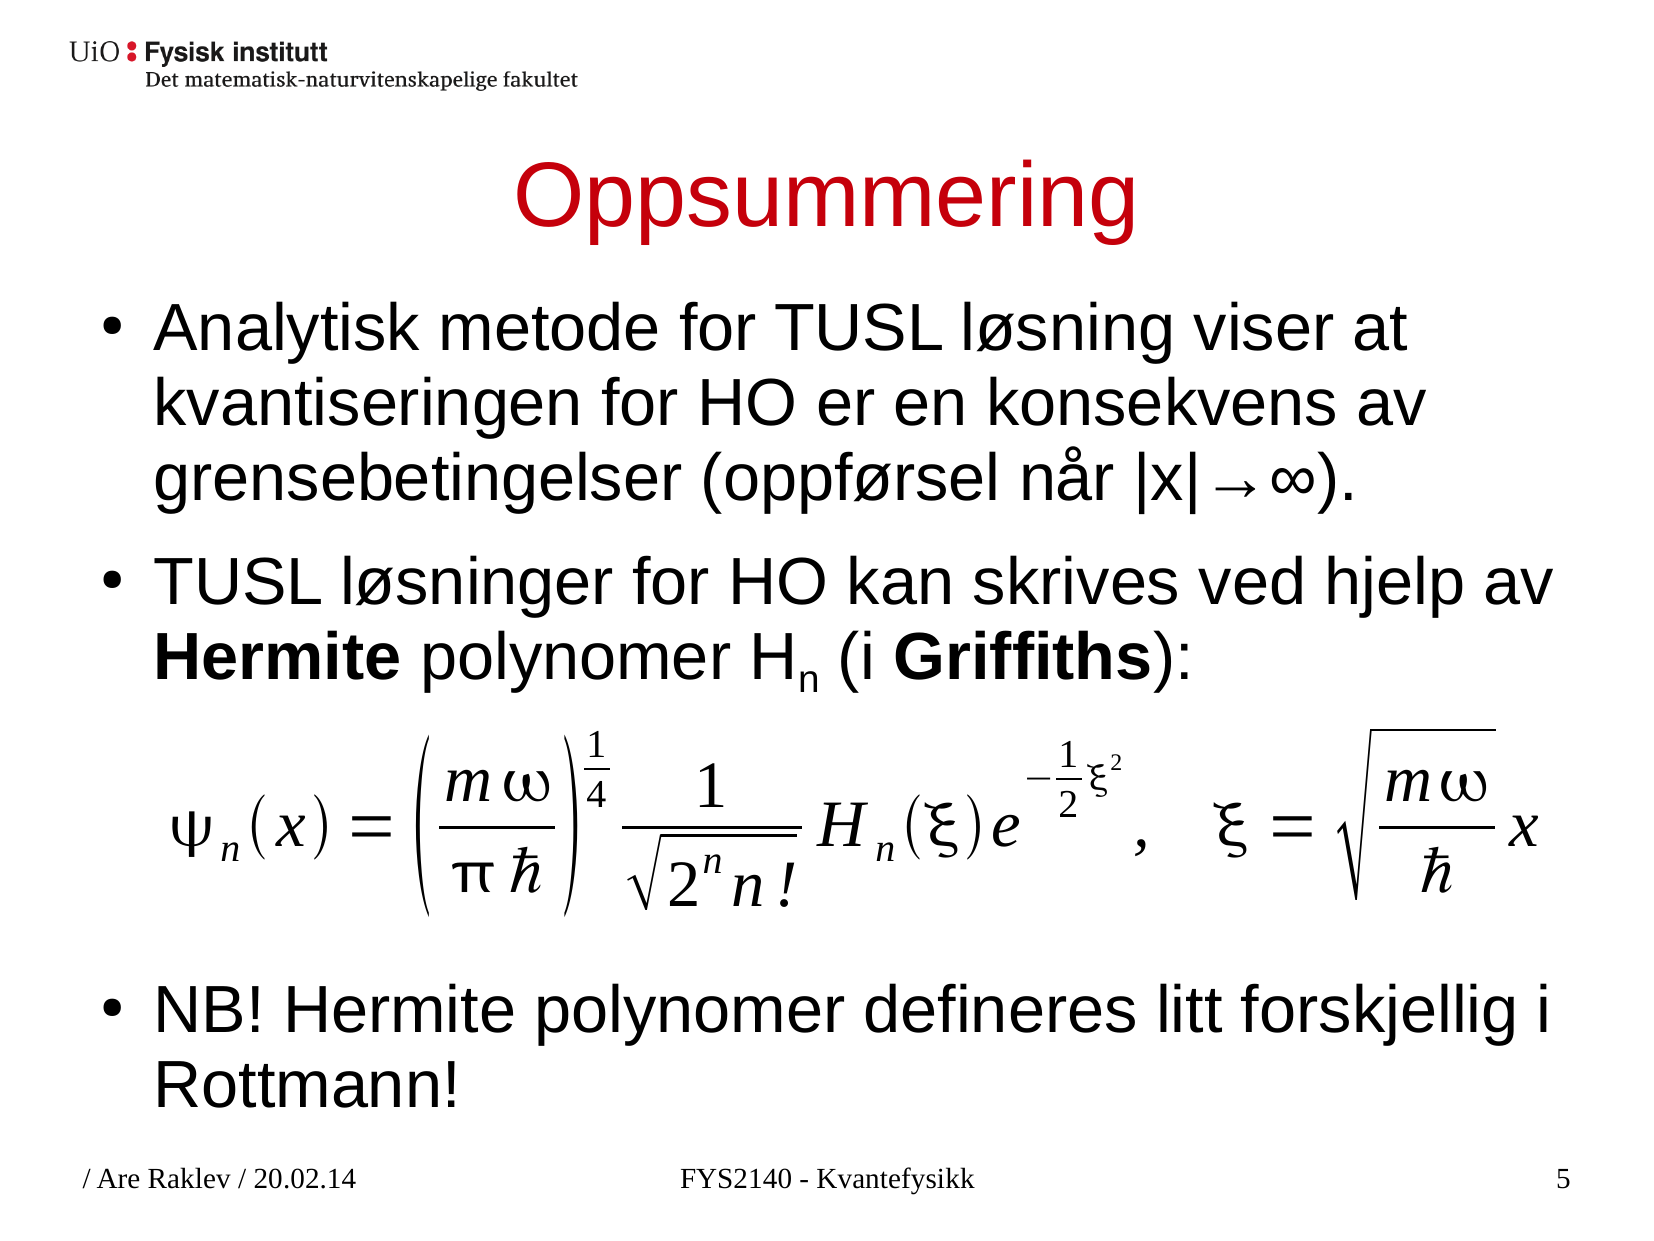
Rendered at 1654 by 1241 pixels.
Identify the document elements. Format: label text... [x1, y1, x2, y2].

picture [68, 37, 581, 93]
title Oppsummering [82, 90, 1571, 290]
list Analytisk metode for TUSL løsning viser at kvantiseringen for HO er en konsekvens av grensebetingelser (oppførsel når |x|→∞). TUSL løsninger for HO kan skrives ved hjelp av Hermite polynomer Hn (i Griffiths): NB! Hermite polynomer defineres litt forskjellig i Rottmann! [82, 290, 1576, 1121]
chart [162, 722, 1546, 922]
